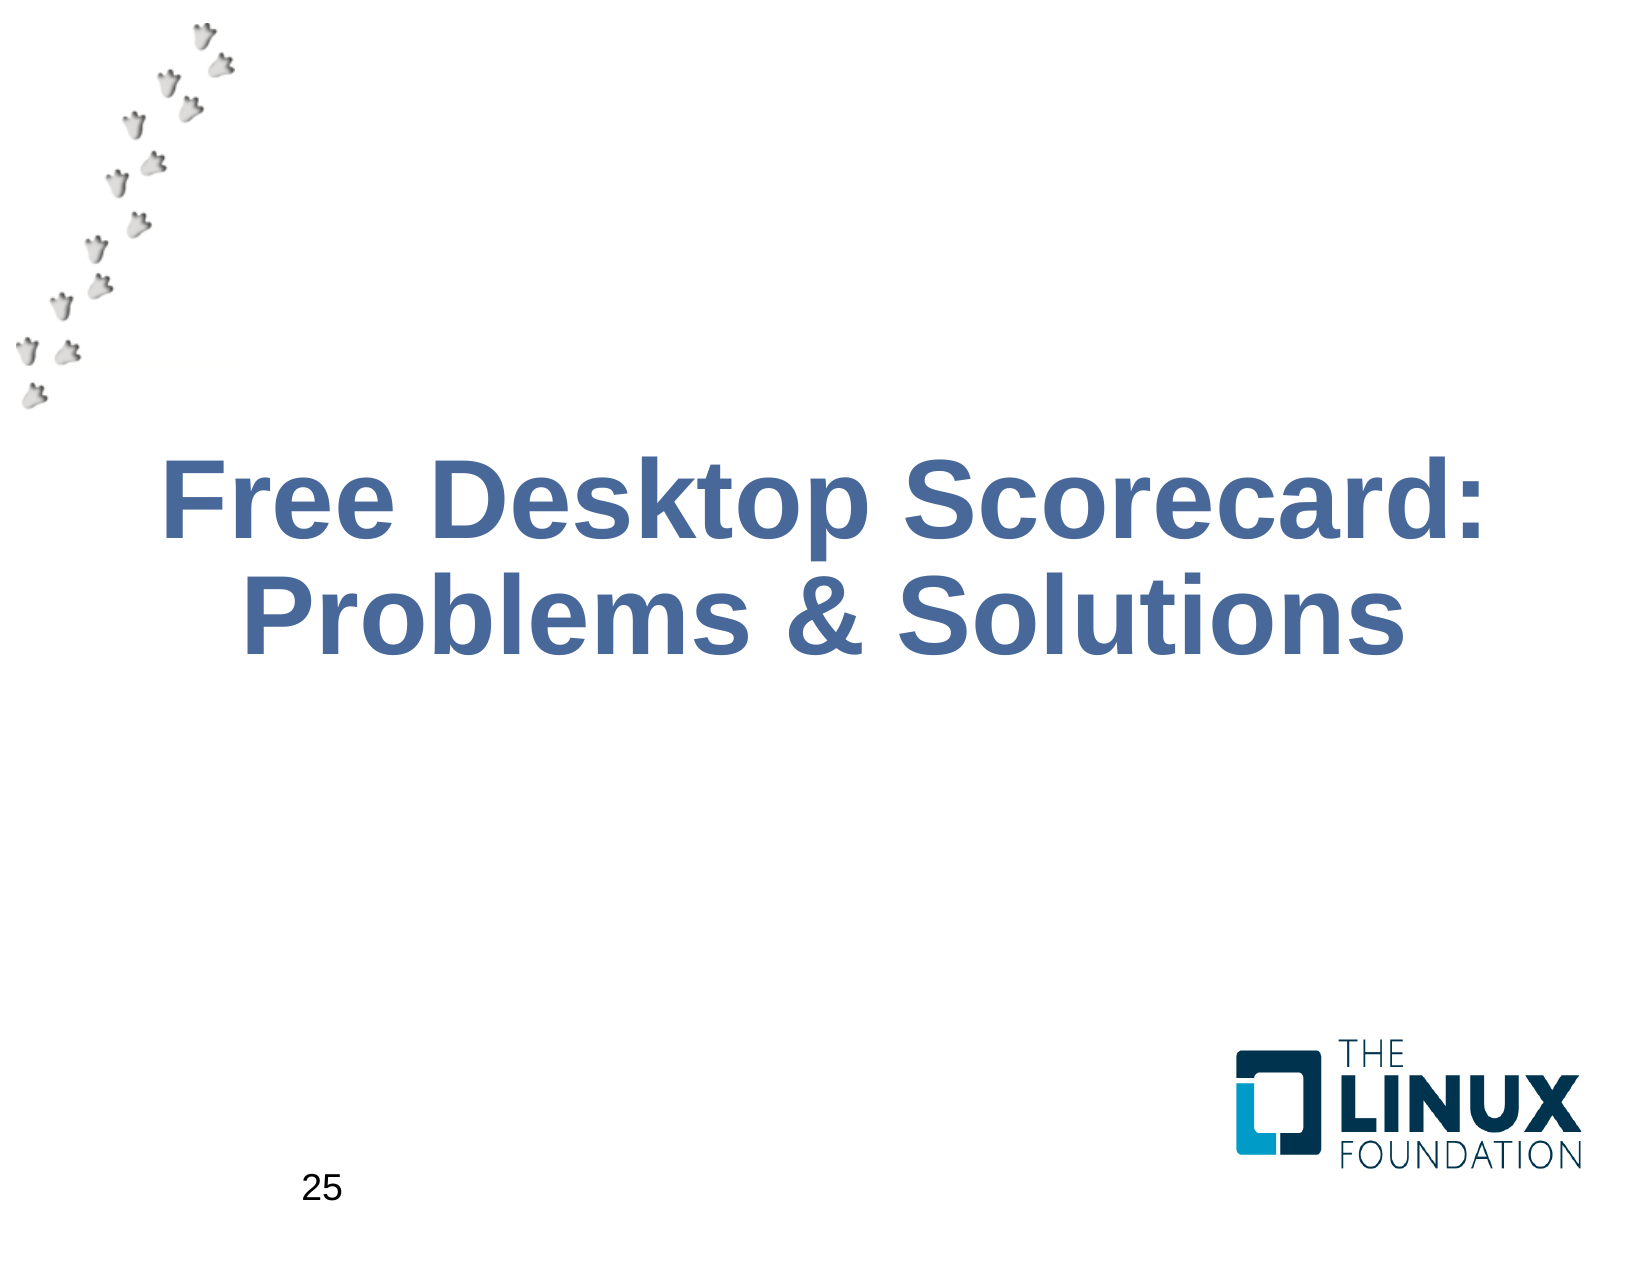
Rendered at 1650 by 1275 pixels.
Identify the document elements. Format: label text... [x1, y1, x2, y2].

picture [16, 23, 235, 430]
title Free Desktop Scorecard: Problems & Solutions [135, 440, 1515, 683]
picture [1216, 1012, 1613, 1200]
